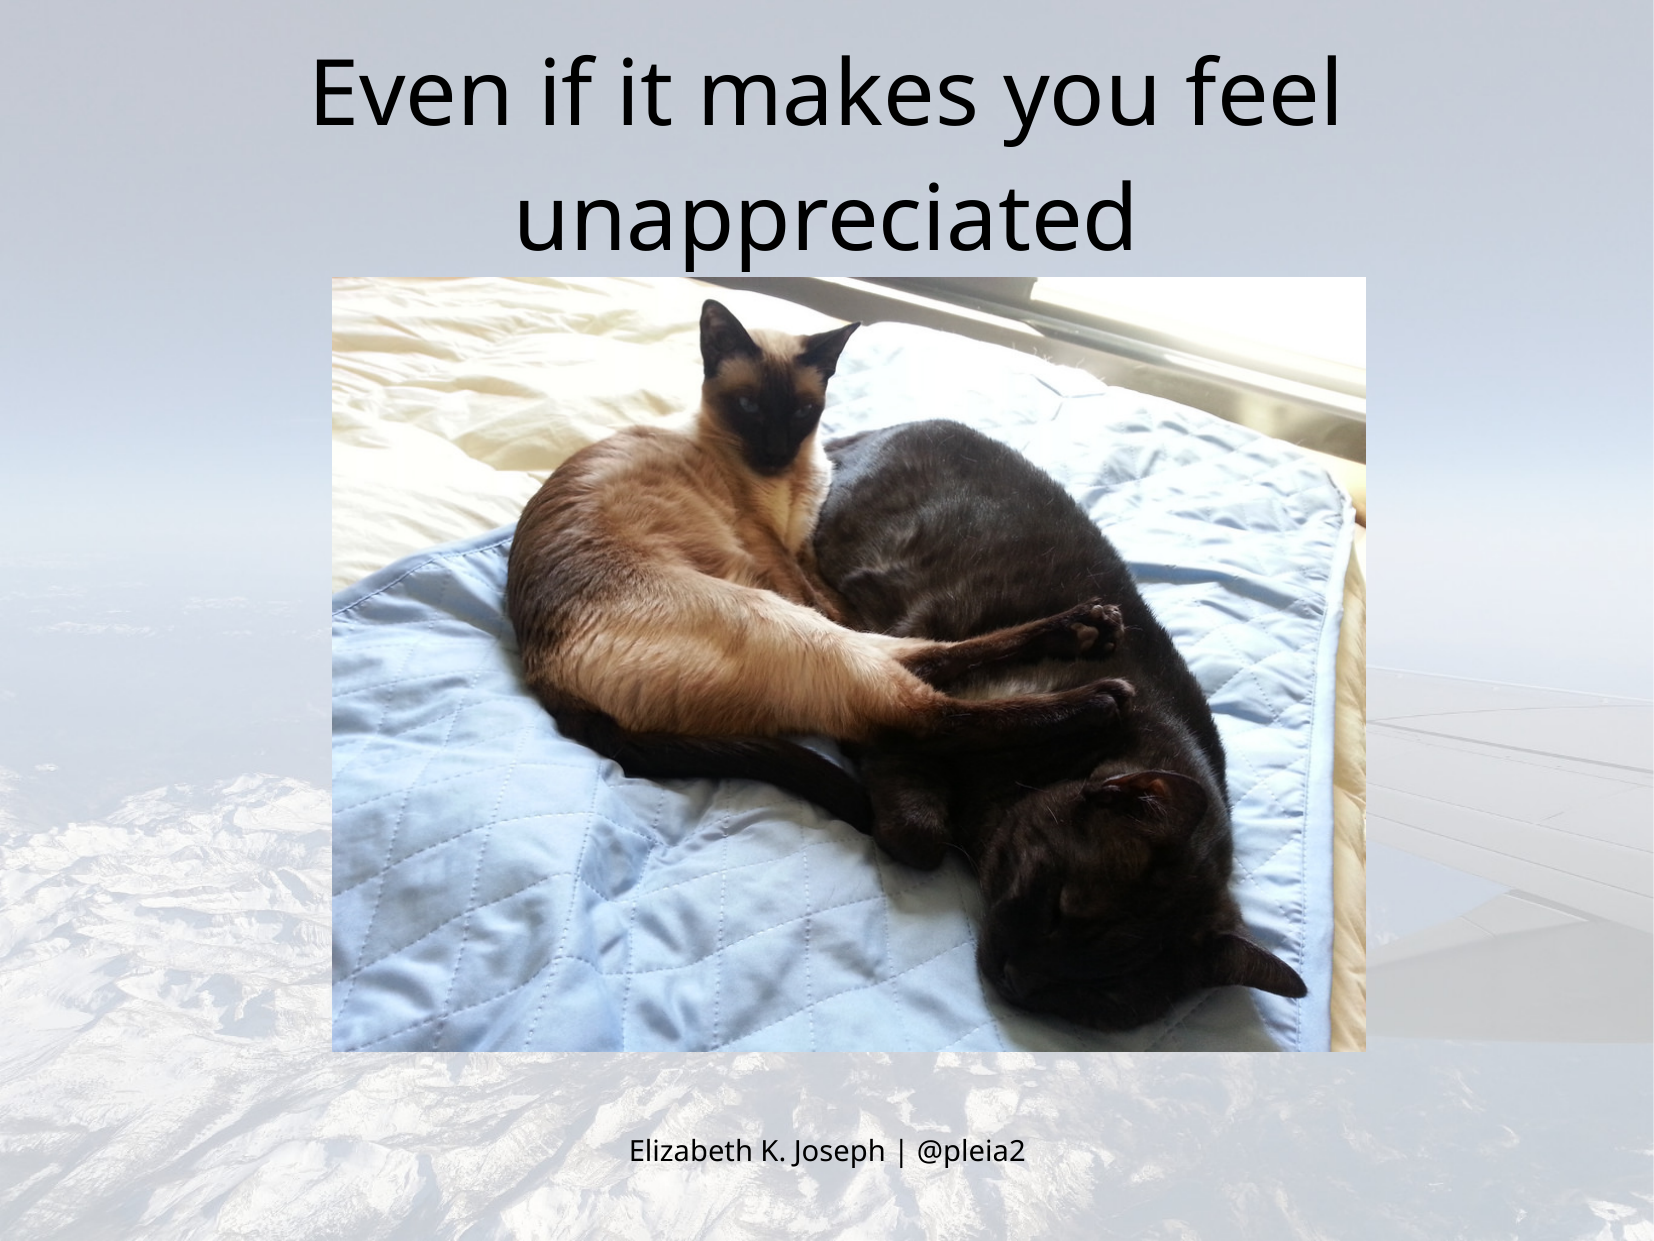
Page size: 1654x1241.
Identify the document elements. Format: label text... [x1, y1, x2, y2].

picture [0, 0, 1654, 1241]
title Even if it makes you feel unappreciated [82, 49, 1571, 257]
